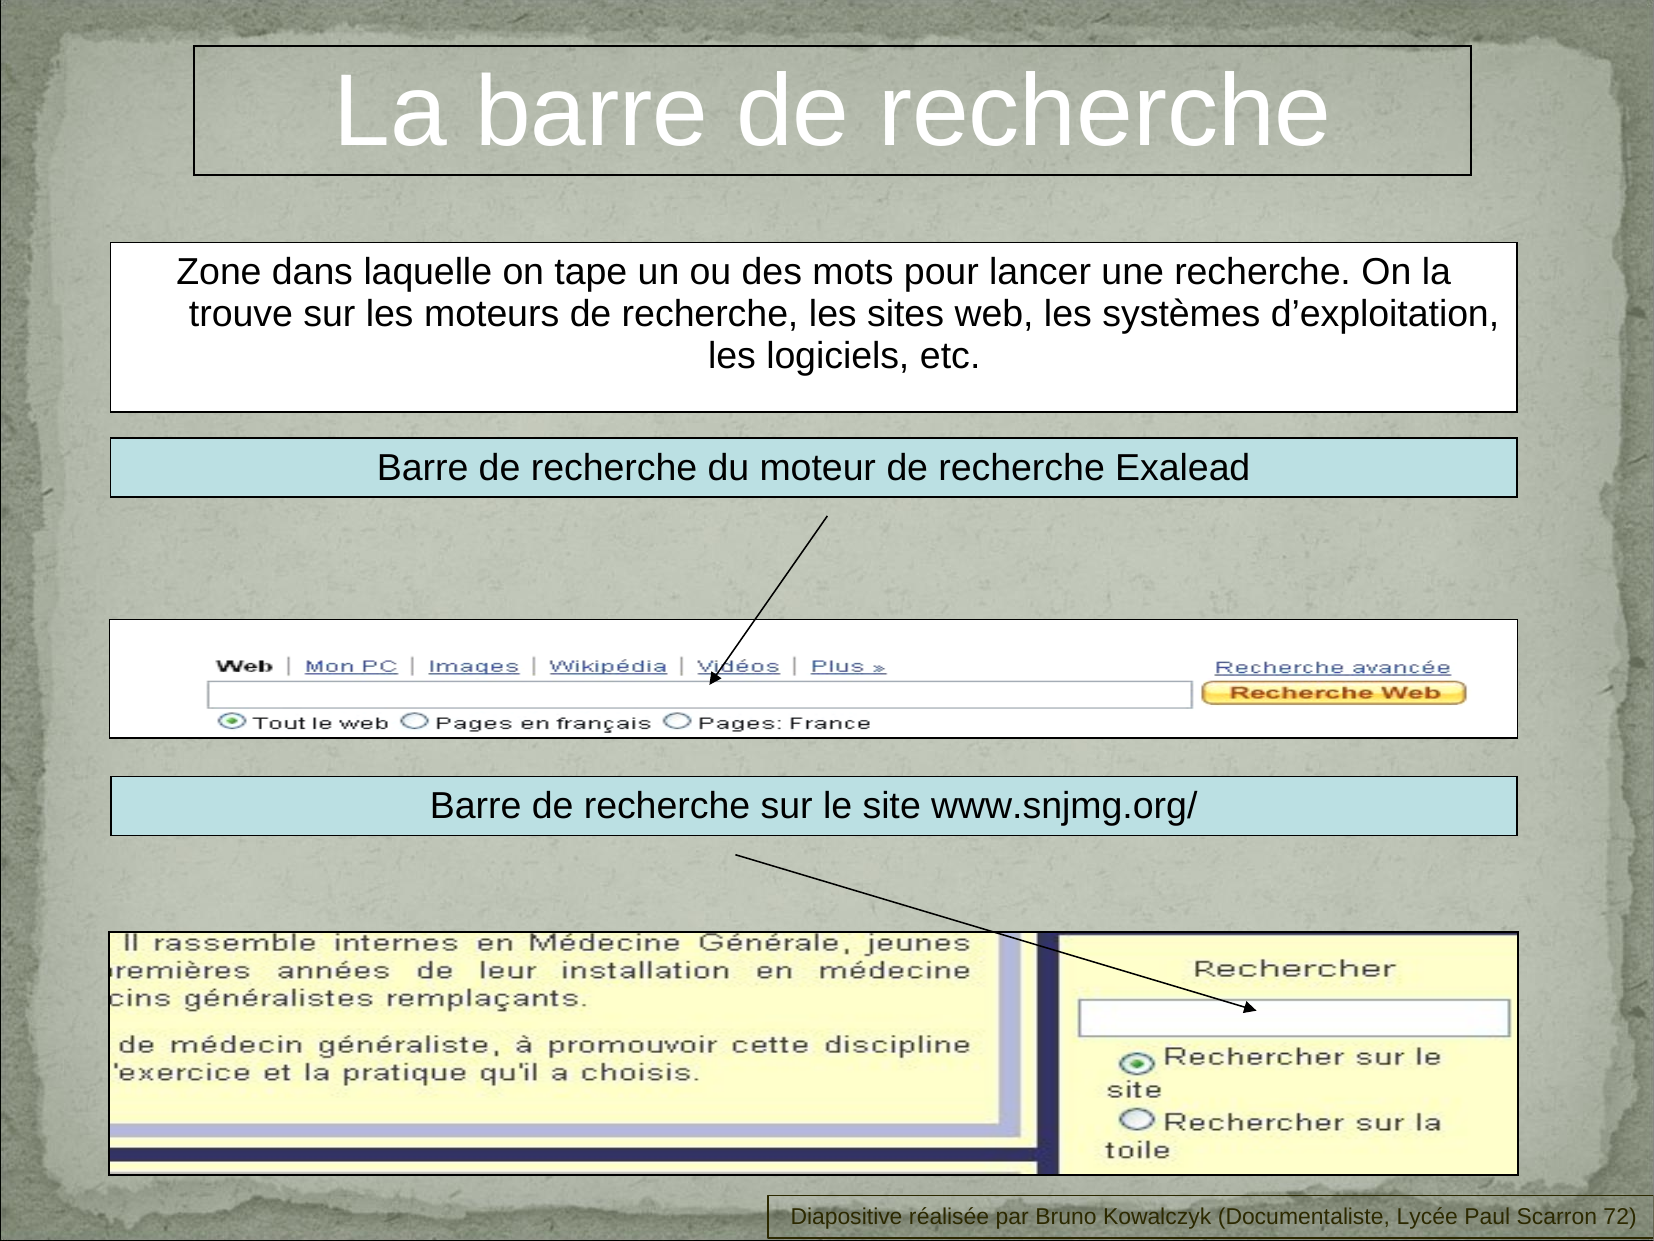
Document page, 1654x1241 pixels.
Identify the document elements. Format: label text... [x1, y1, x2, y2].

text_box Zone dans laquelle on tape un ou des mots pour lancer une recherche. On la trouve sur les moteurs de recherche, les sites web, les systèmes d’exploitation, les logiciels, etc. [110, 242, 1517, 412]
text_box Barre de recherche sur le site www.snjmg.org/ [110, 776, 1518, 836]
text_box Diapositive réalisée par Bruno Kowalczyk (Documentaliste, Lycée Paul Scarron 72) [767, 1195, 1654, 1238]
text_box La barre de recherche [193, 45, 1472, 175]
picture [0, 0, 1654, 1241]
text_box Barre de recherche du moteur de recherche Exalead [110, 437, 1517, 497]
